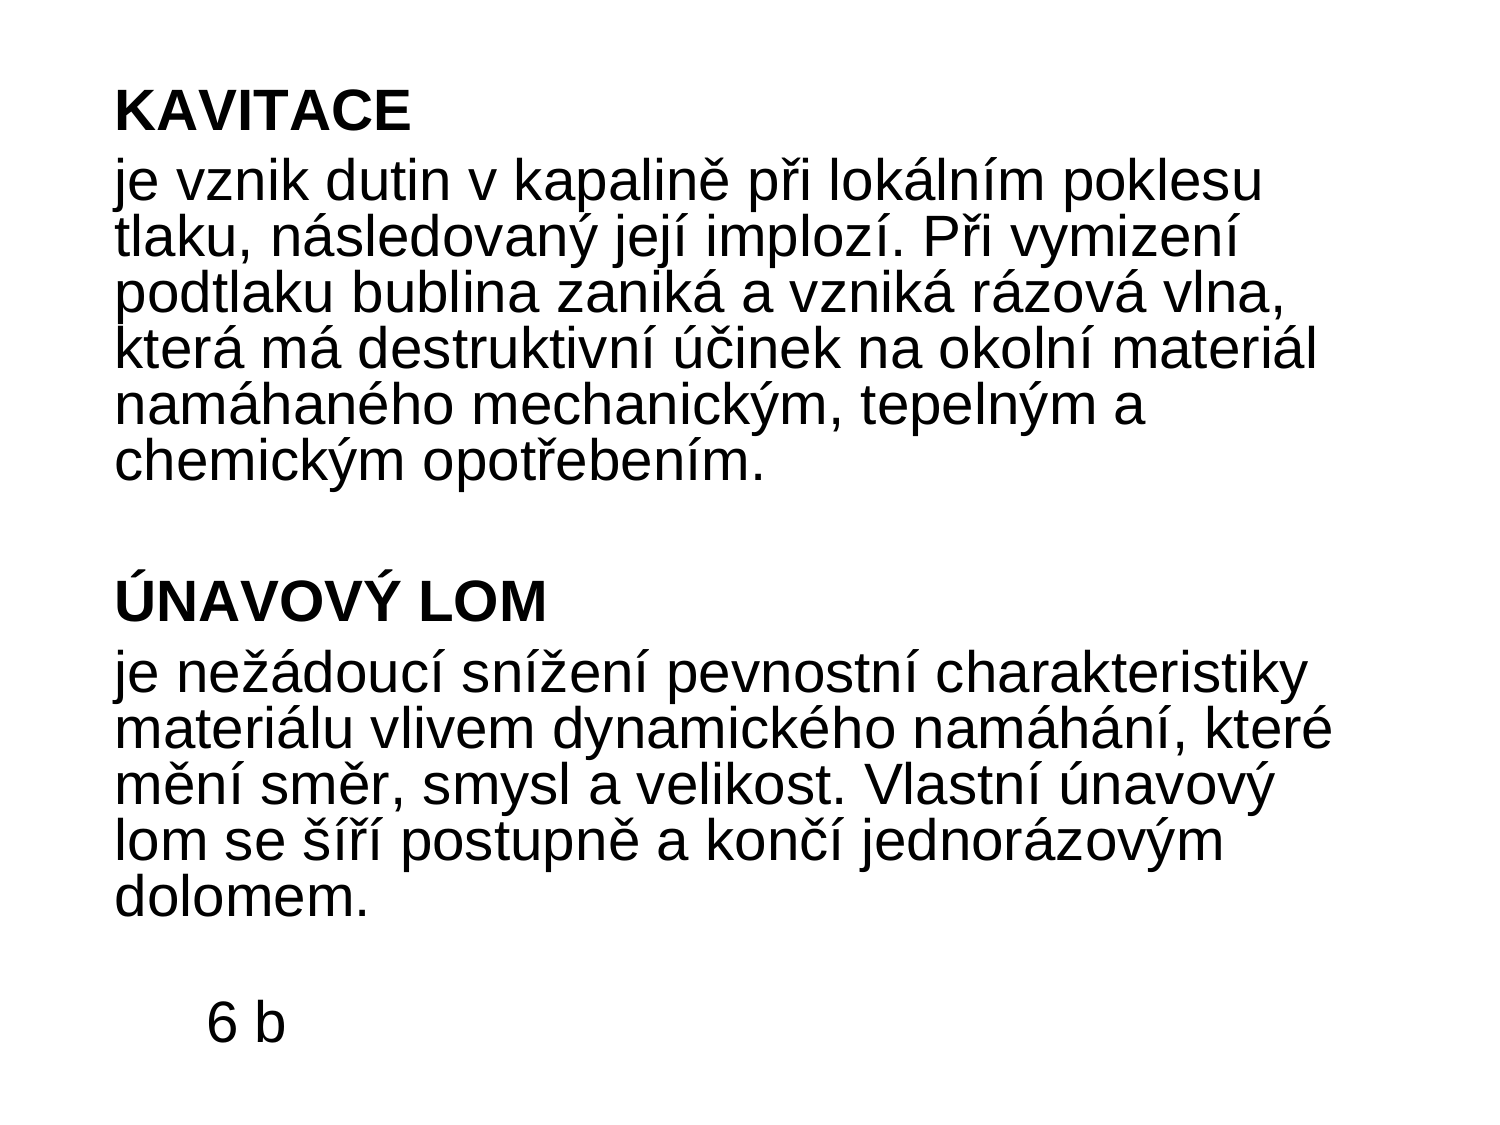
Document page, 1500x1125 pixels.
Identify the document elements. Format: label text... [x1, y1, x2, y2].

list KAVITACE je vznik dutin v kapalině při lokálním poklesu tlaku, následovaný její implozí. Při vymizení podtlaku bublina zaniká a vzniká rázová vlna, která má destruktivní účinek na okolní materiál namáhaného mechanickým, tepelným a chemickým opotřebením. ÚNAVOVÝ LOM je nežádoucí snížení pevnostní charakteristiky materiálu vlivem dynamického namáhání, které mění směr, smysl a velikost. Vlastní únavový lom se šíří postupně a končí jednorázovým dolomem. 6 b [41, 78, 1392, 1125]
